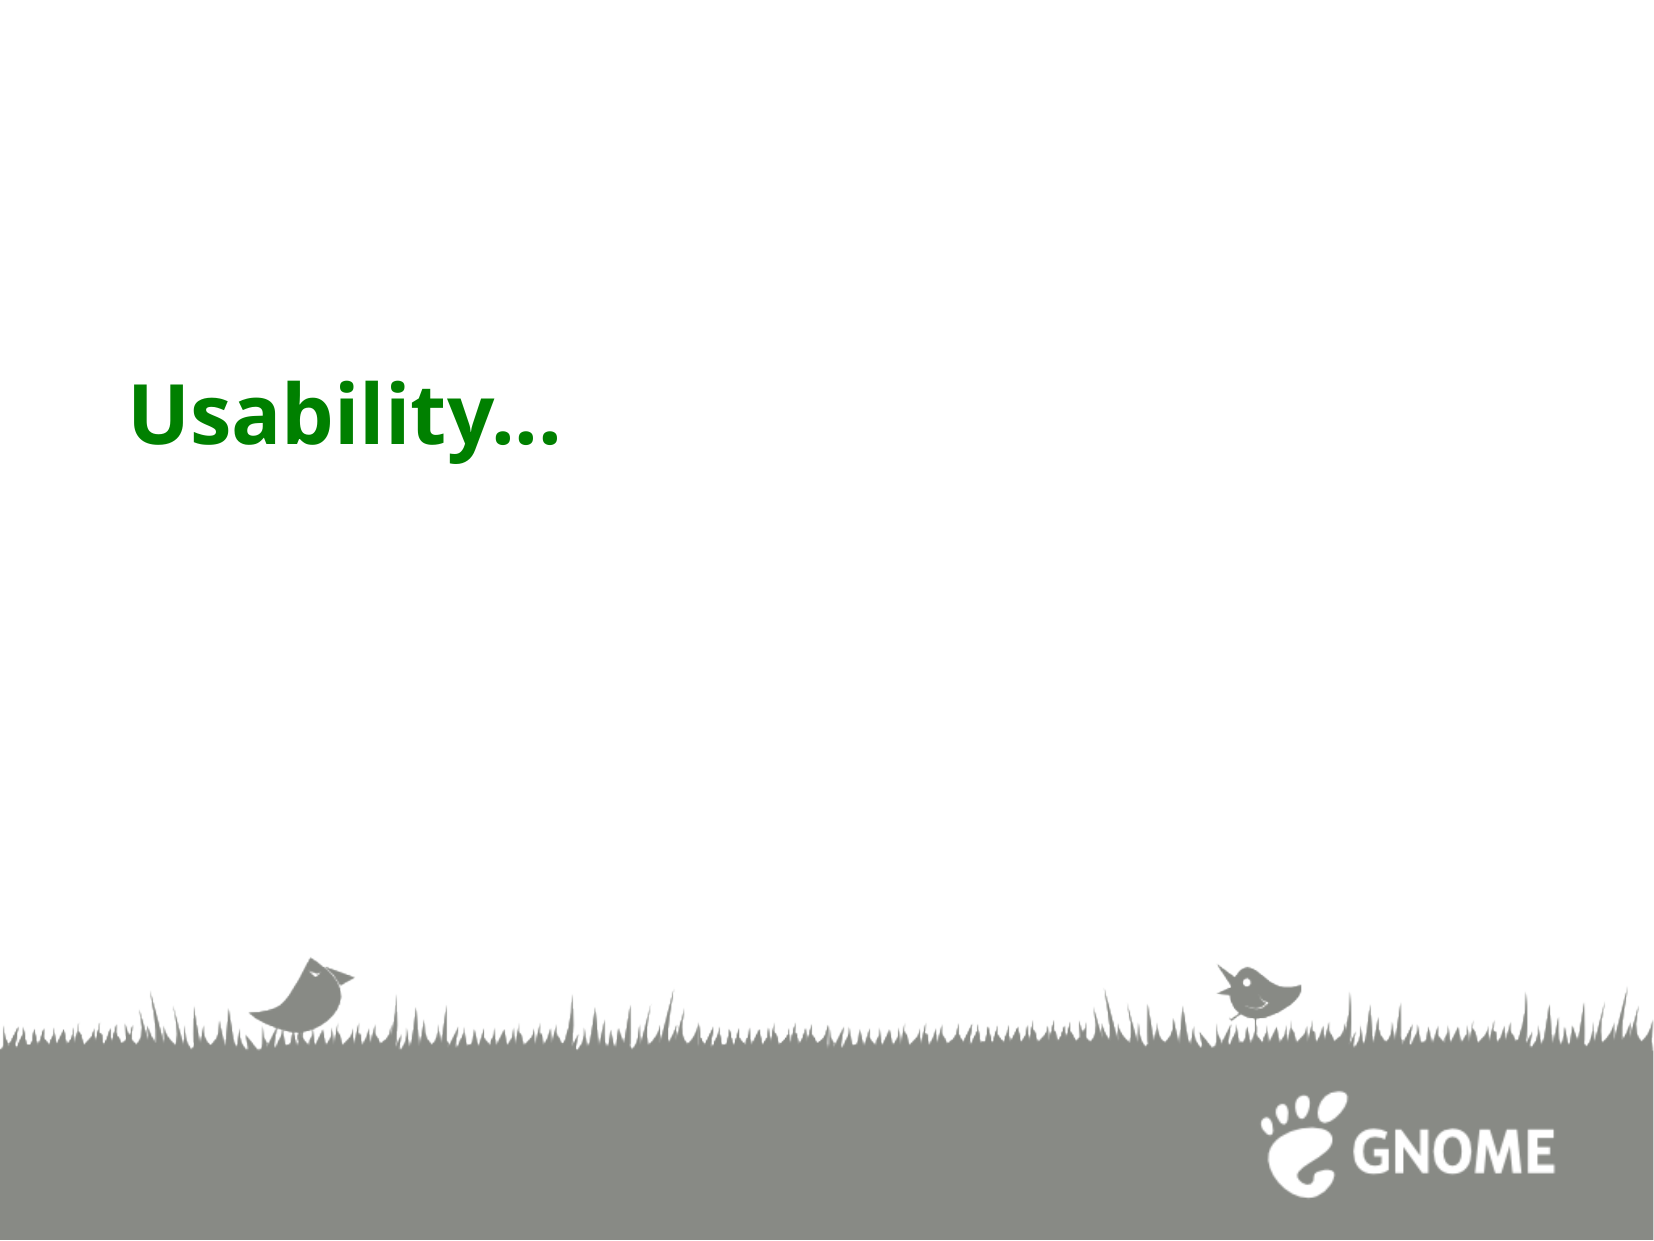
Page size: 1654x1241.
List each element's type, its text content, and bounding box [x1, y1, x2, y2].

text_box Usability... [112, 348, 1276, 462]
picture [0, 0, 1654, 1241]
